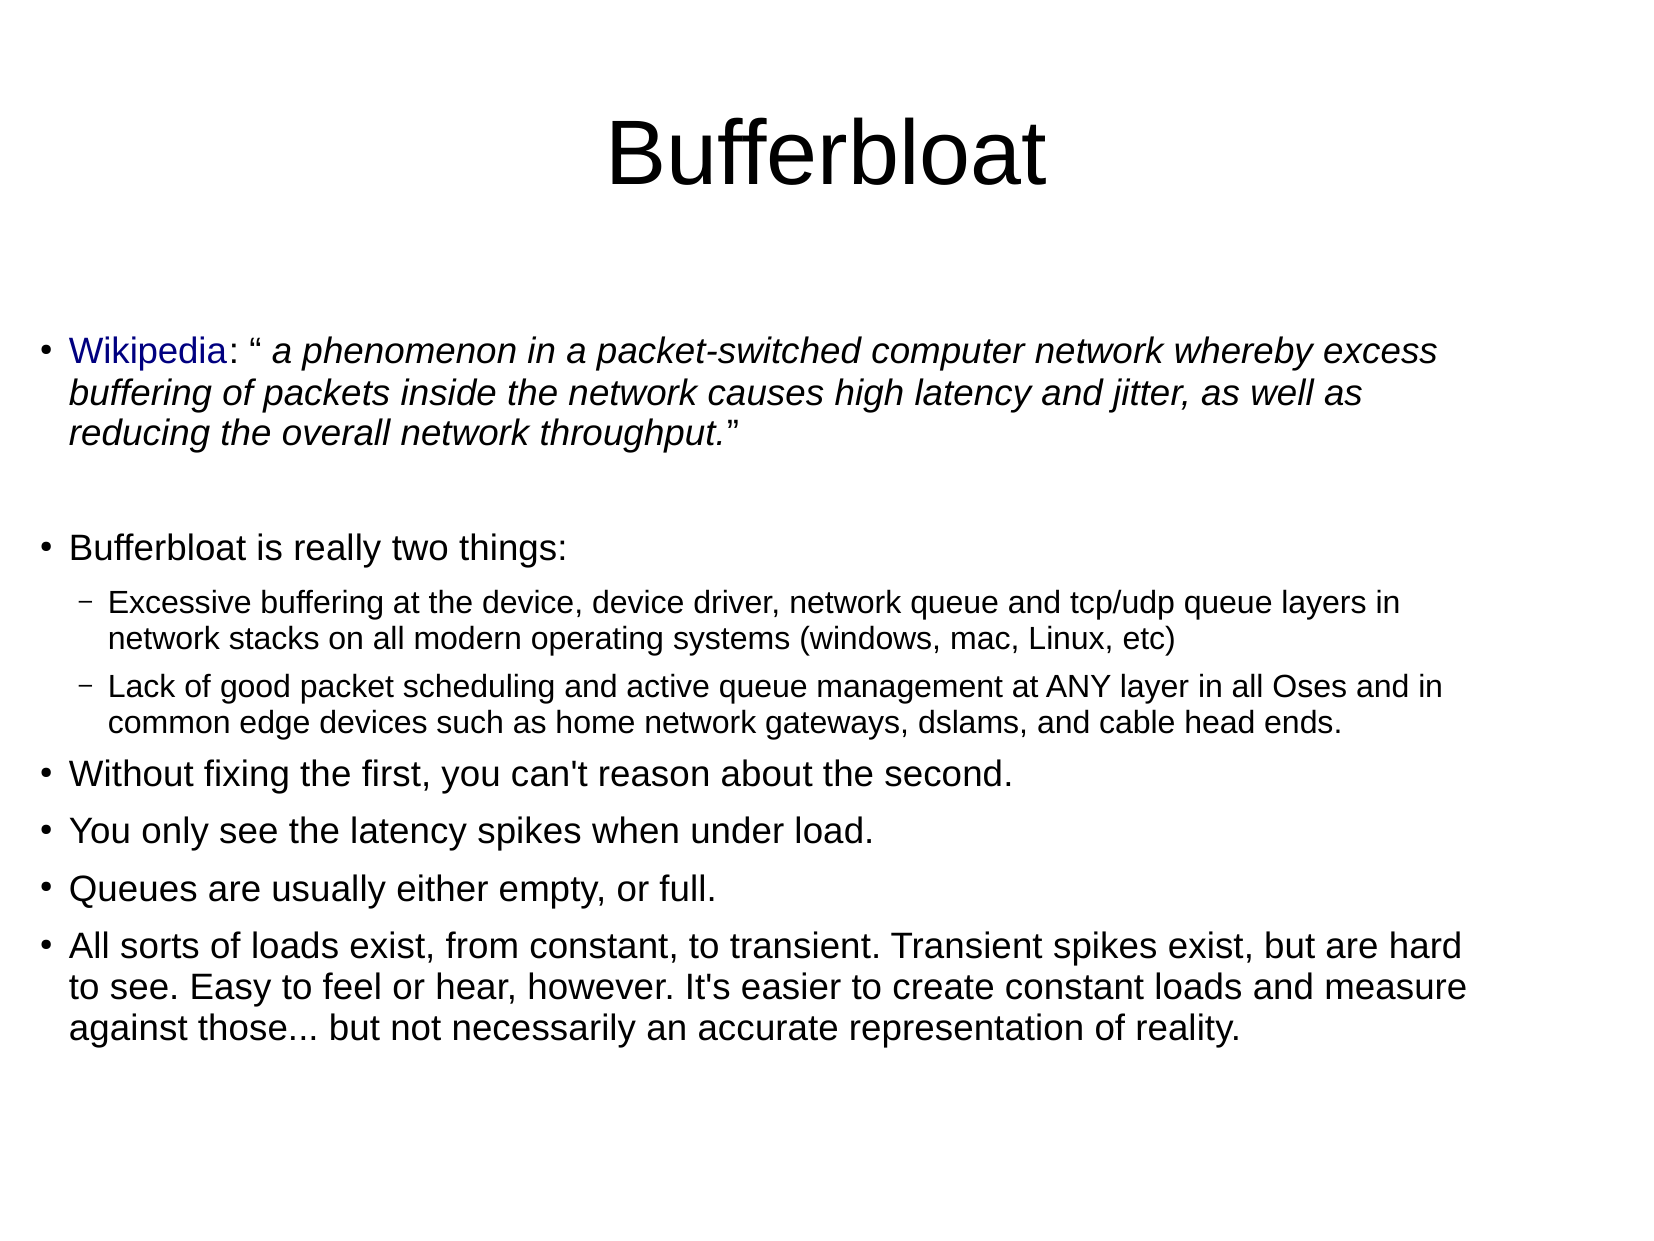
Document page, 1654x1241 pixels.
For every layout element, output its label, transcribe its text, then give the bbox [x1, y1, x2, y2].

title Bufferbloat [82, 49, 1571, 257]
list Wikipedia: “ a phenomenon in a packet-switched computer network whereby excess buffering of packets inside the network causes high latency and jitter, as well as reducing the overall network throughput.” Bufferbloat is really two things: Excessive buffering at the device, device driver, network queue and tcp/udp queue layers in network stacks on all modern operating systems (windows, mac, Linux, etc) Lack of good packet scheduling and active queue management at ANY layer in all Oses and in common edge devices such as home network gateways, dslams, and cable head ends. Without fixing the first, you can't reason about the second. You only see the latency spikes when under load. Queues are usually either empty, or full. All sorts of loads exist, from constant, to transient. Transient spikes exist, but are hard to see. Easy to feel or hear, however. It's easier to create constant loads and measure against those... but not necessarily an accurate representation of reality. [30, 330, 1486, 1051]
